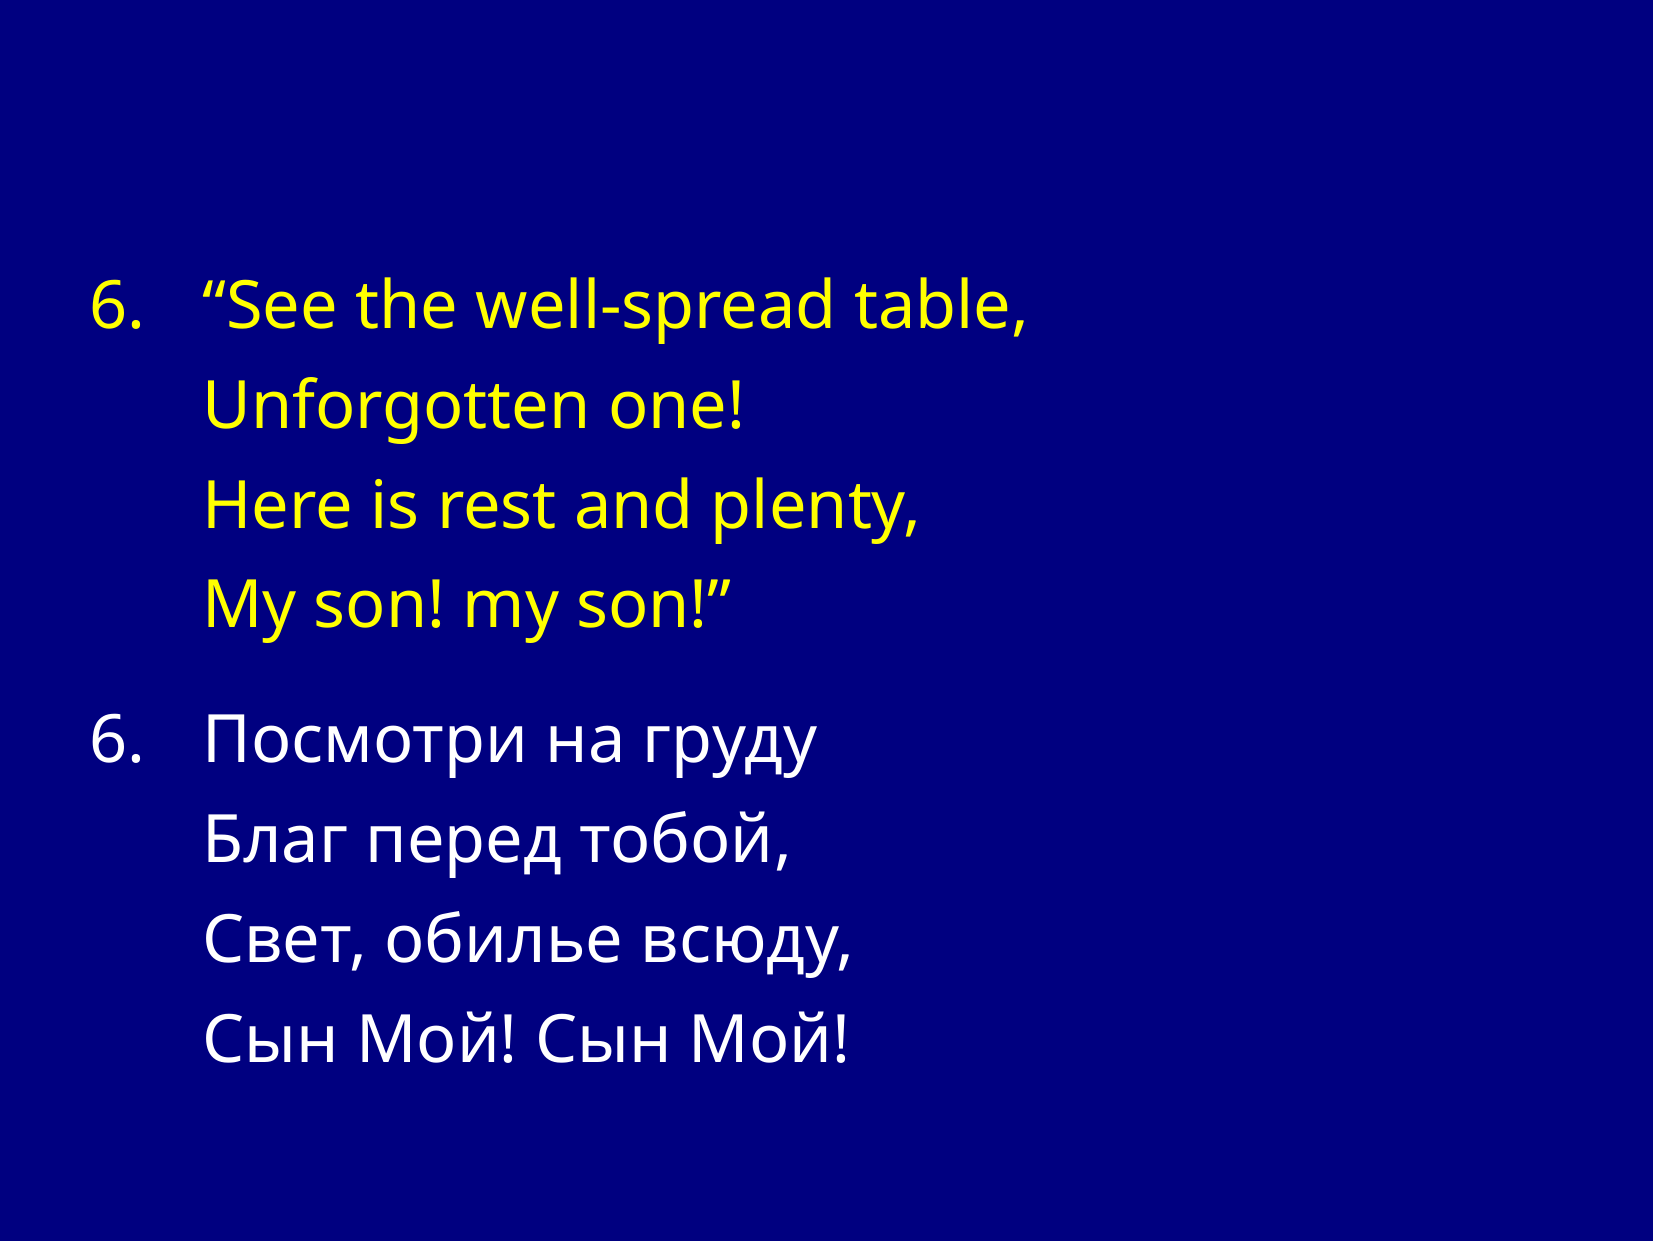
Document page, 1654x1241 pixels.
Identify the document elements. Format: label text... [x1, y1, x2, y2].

text_box 6. “See the well-spread table, Unforgotten one! Here is rest and plenty, My son! my son!” [75, 150, 1576, 638]
text_box 6. Посмотри на груду Благ перед тобой, Свет, обилье всюду, Сын Мой! Сын Мой! [75, 675, 1576, 1163]
